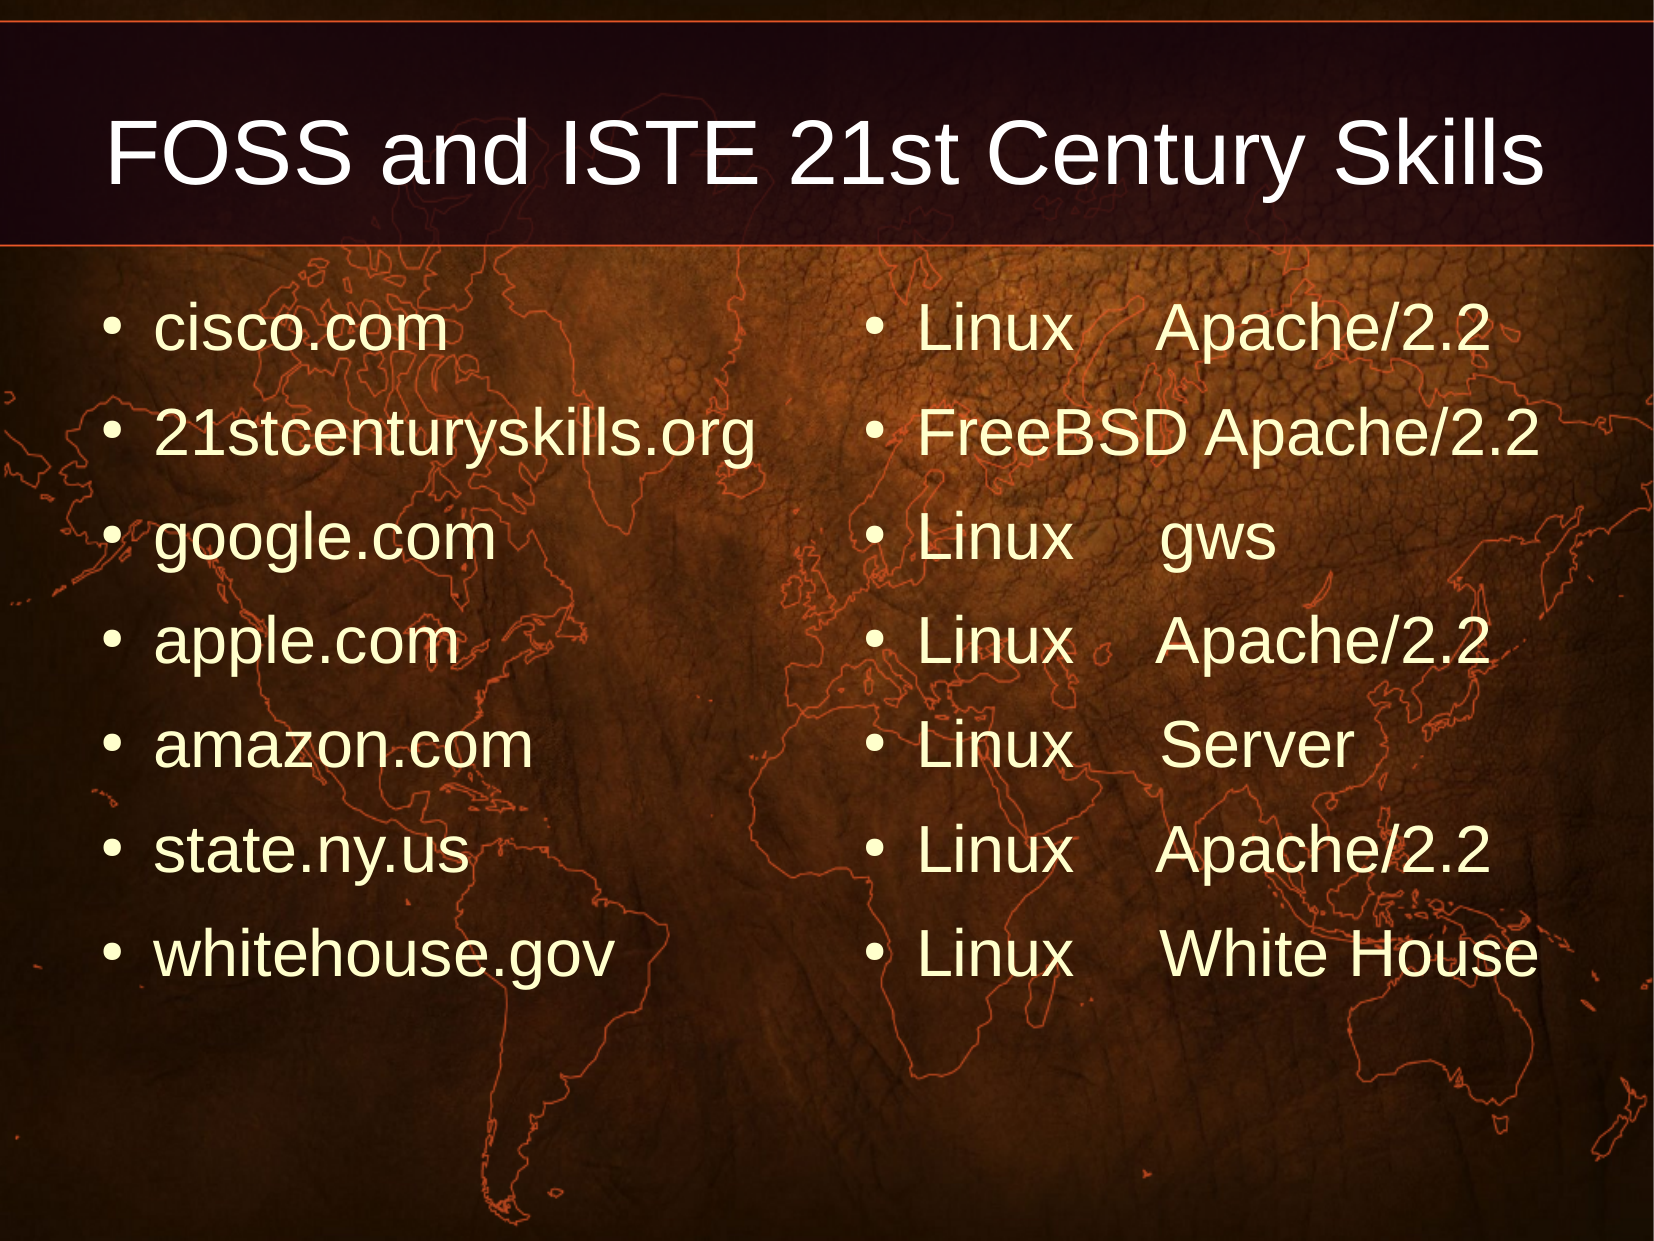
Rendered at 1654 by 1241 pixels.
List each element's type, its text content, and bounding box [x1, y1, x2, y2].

list cisco.com 21stcenturyskills.org google.com apple.com amazon.com state.ny.us whitehouse.gov [82, 290, 809, 1109]
title FOSS and ISTE 21st Century Skills [82, 49, 1571, 257]
list Linux Apache/2.2 FreeBSD Apache/2.2 Linux gws Linux Apache/2.2 Linux Server Linux Apache/2.2 Linux White House [845, 290, 1572, 1109]
picture [0, 0, 1654, 1241]
